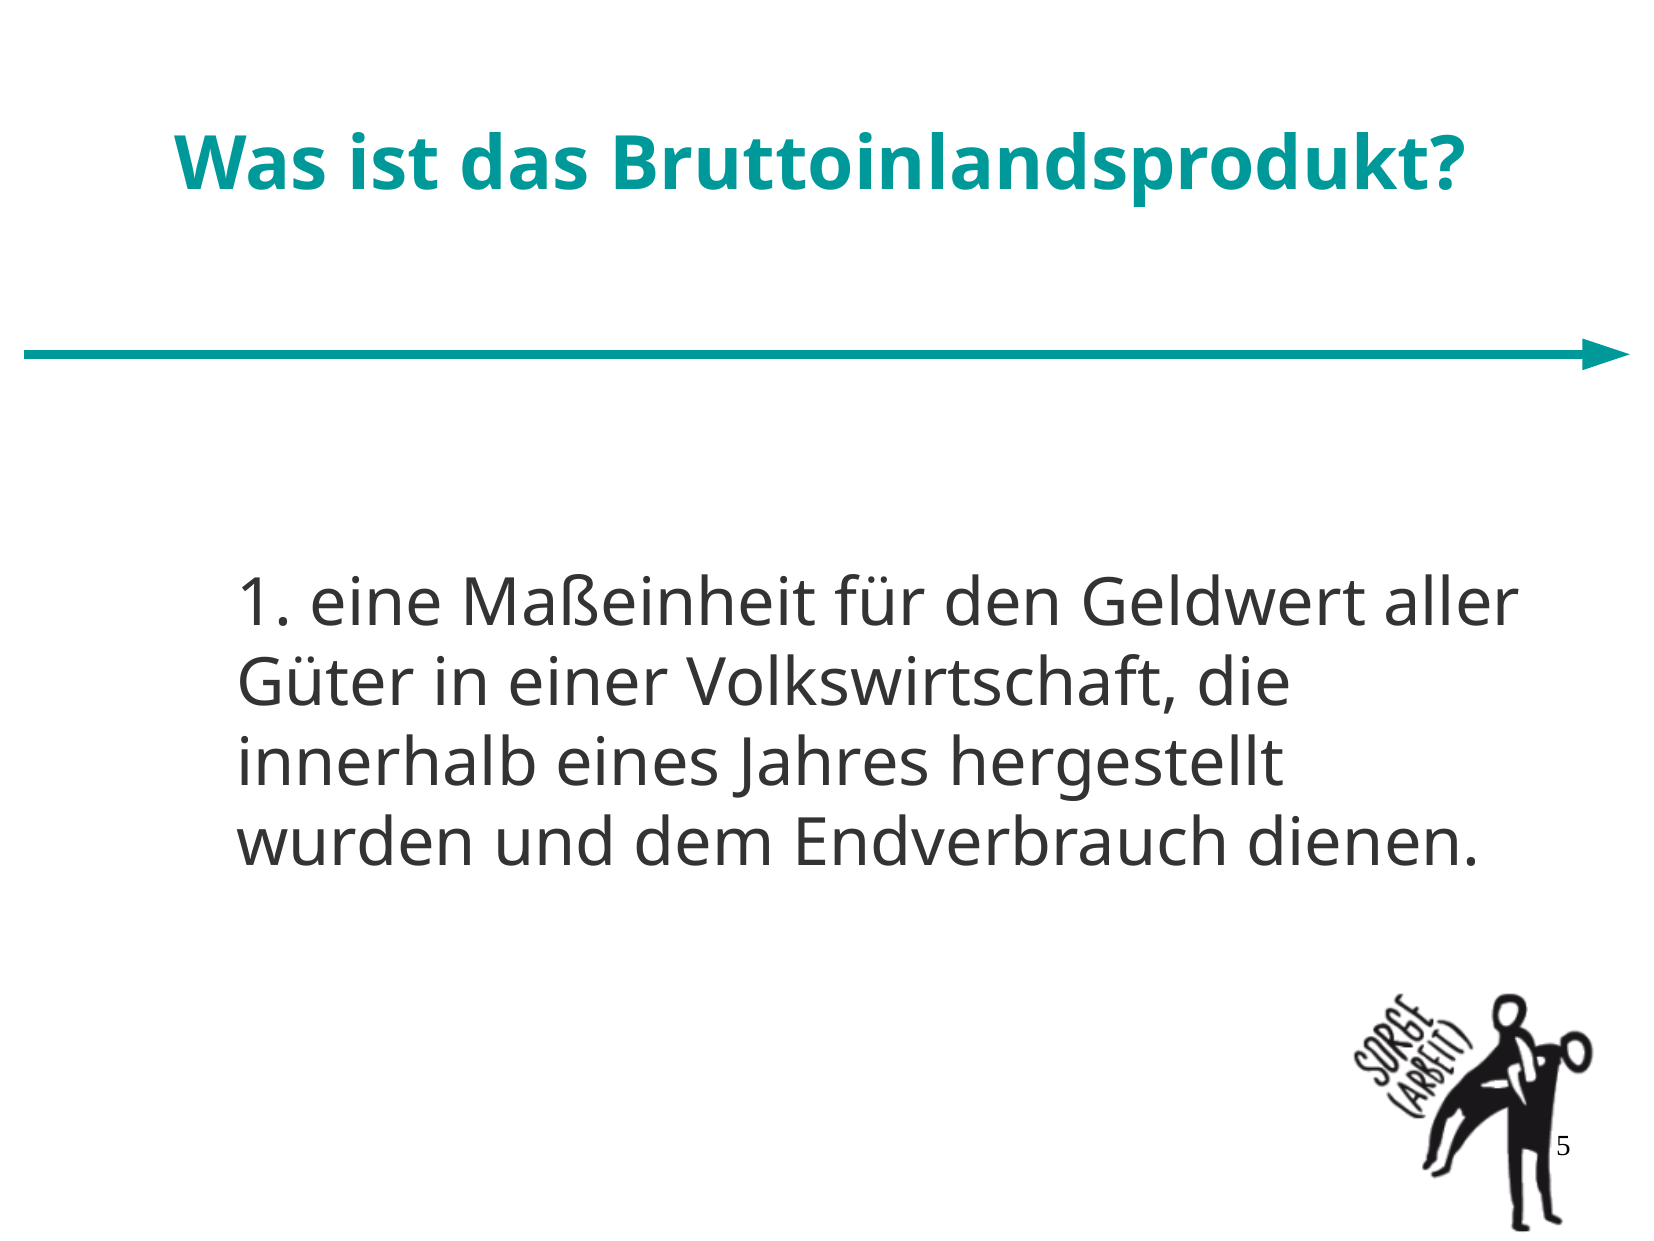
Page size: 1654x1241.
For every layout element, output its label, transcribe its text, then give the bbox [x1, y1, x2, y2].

title Was ist das Bruttoinlandsprodukt? [35, 7, 1607, 308]
list 1. eine Maßeinheit für den Geldwert aller Güter in einer Volkswirtschaft, die innerhalb eines Jahres hergestellt wurden und dem Endverbrauch dienen. [236, 413, 1536, 1099]
picture [1281, 925, 1654, 1241]
